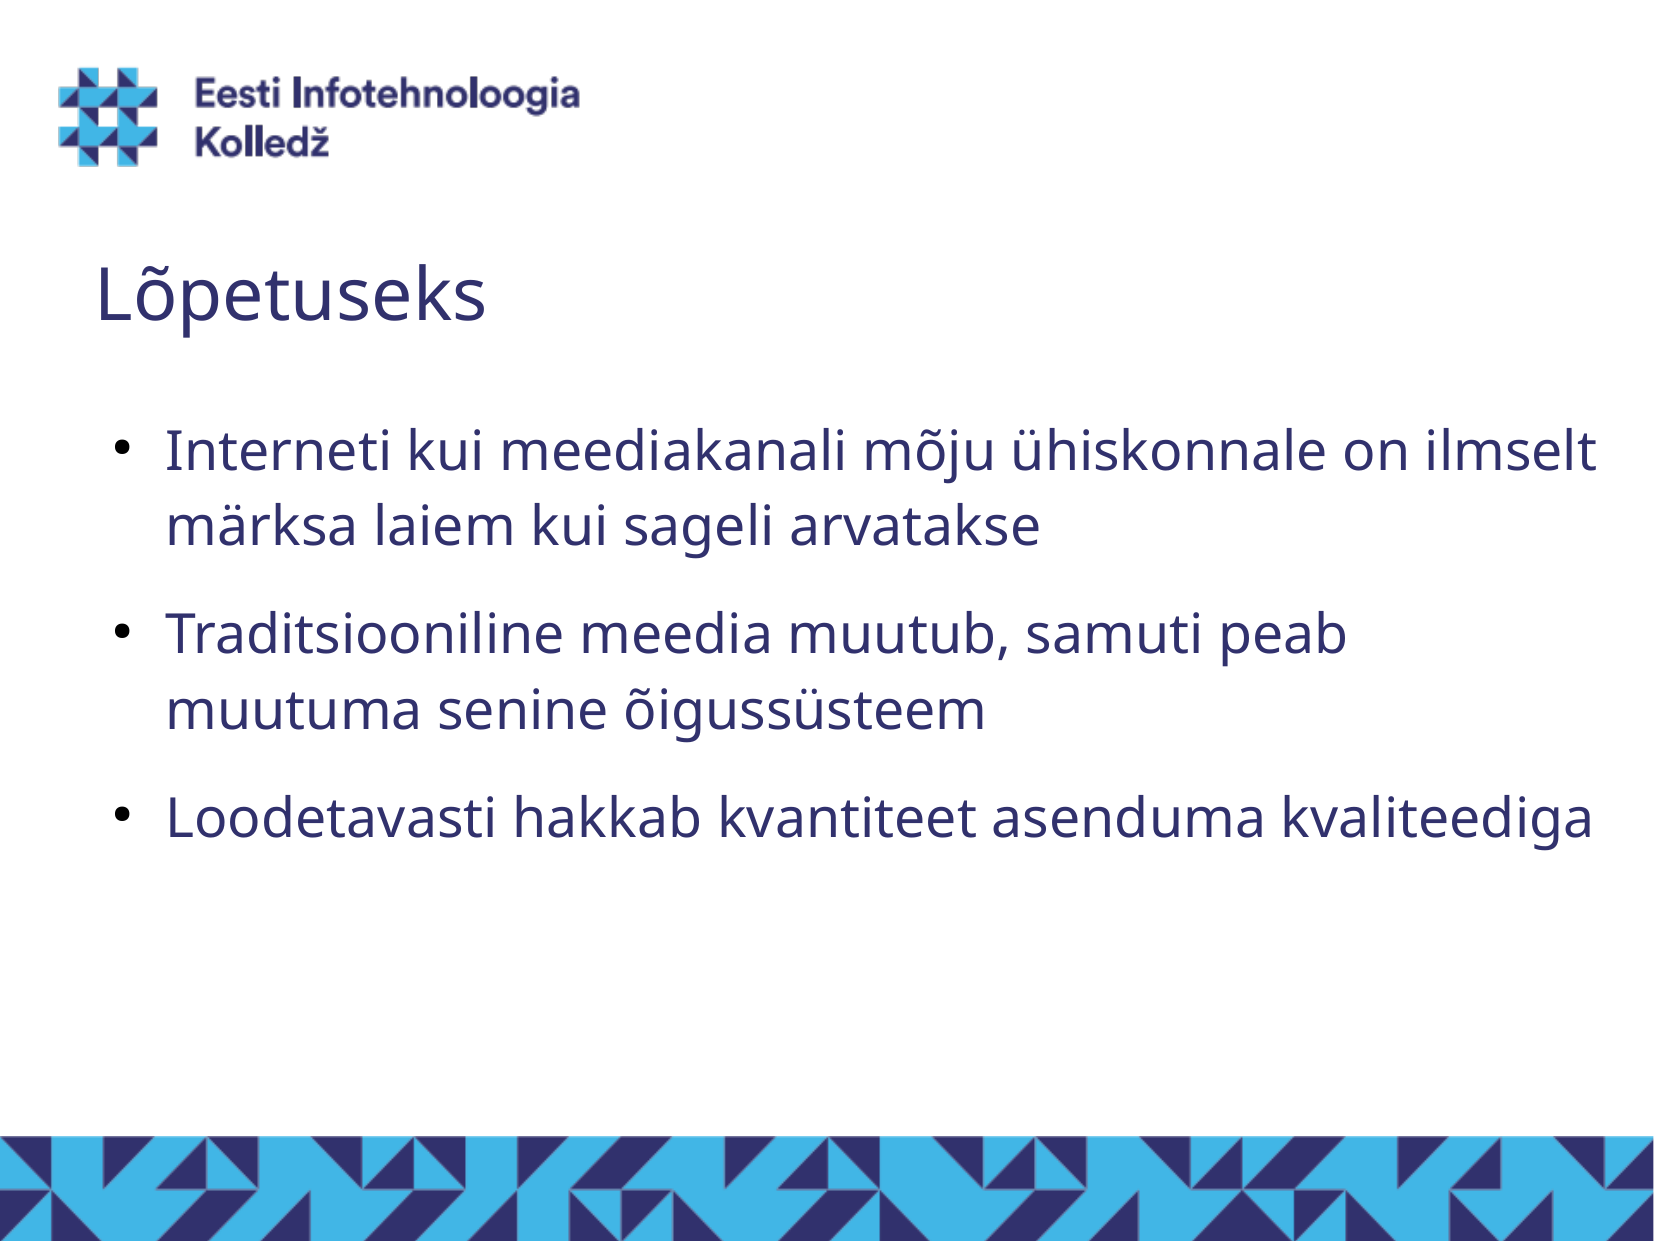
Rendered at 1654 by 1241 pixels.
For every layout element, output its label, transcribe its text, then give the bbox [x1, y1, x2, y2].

title Lõpetuseks [94, 188, 1607, 396]
list Interneti kui meediakanali mõju ühiskonnale on ilmselt märksa laiem kui sageli arvatakse Traditsiooniline meedia muutub, samuti peab muutuma senine õigussüsteem Loodetavasti hakkab kvantiteet asenduma kvaliteediga [94, 411, 1607, 1111]
